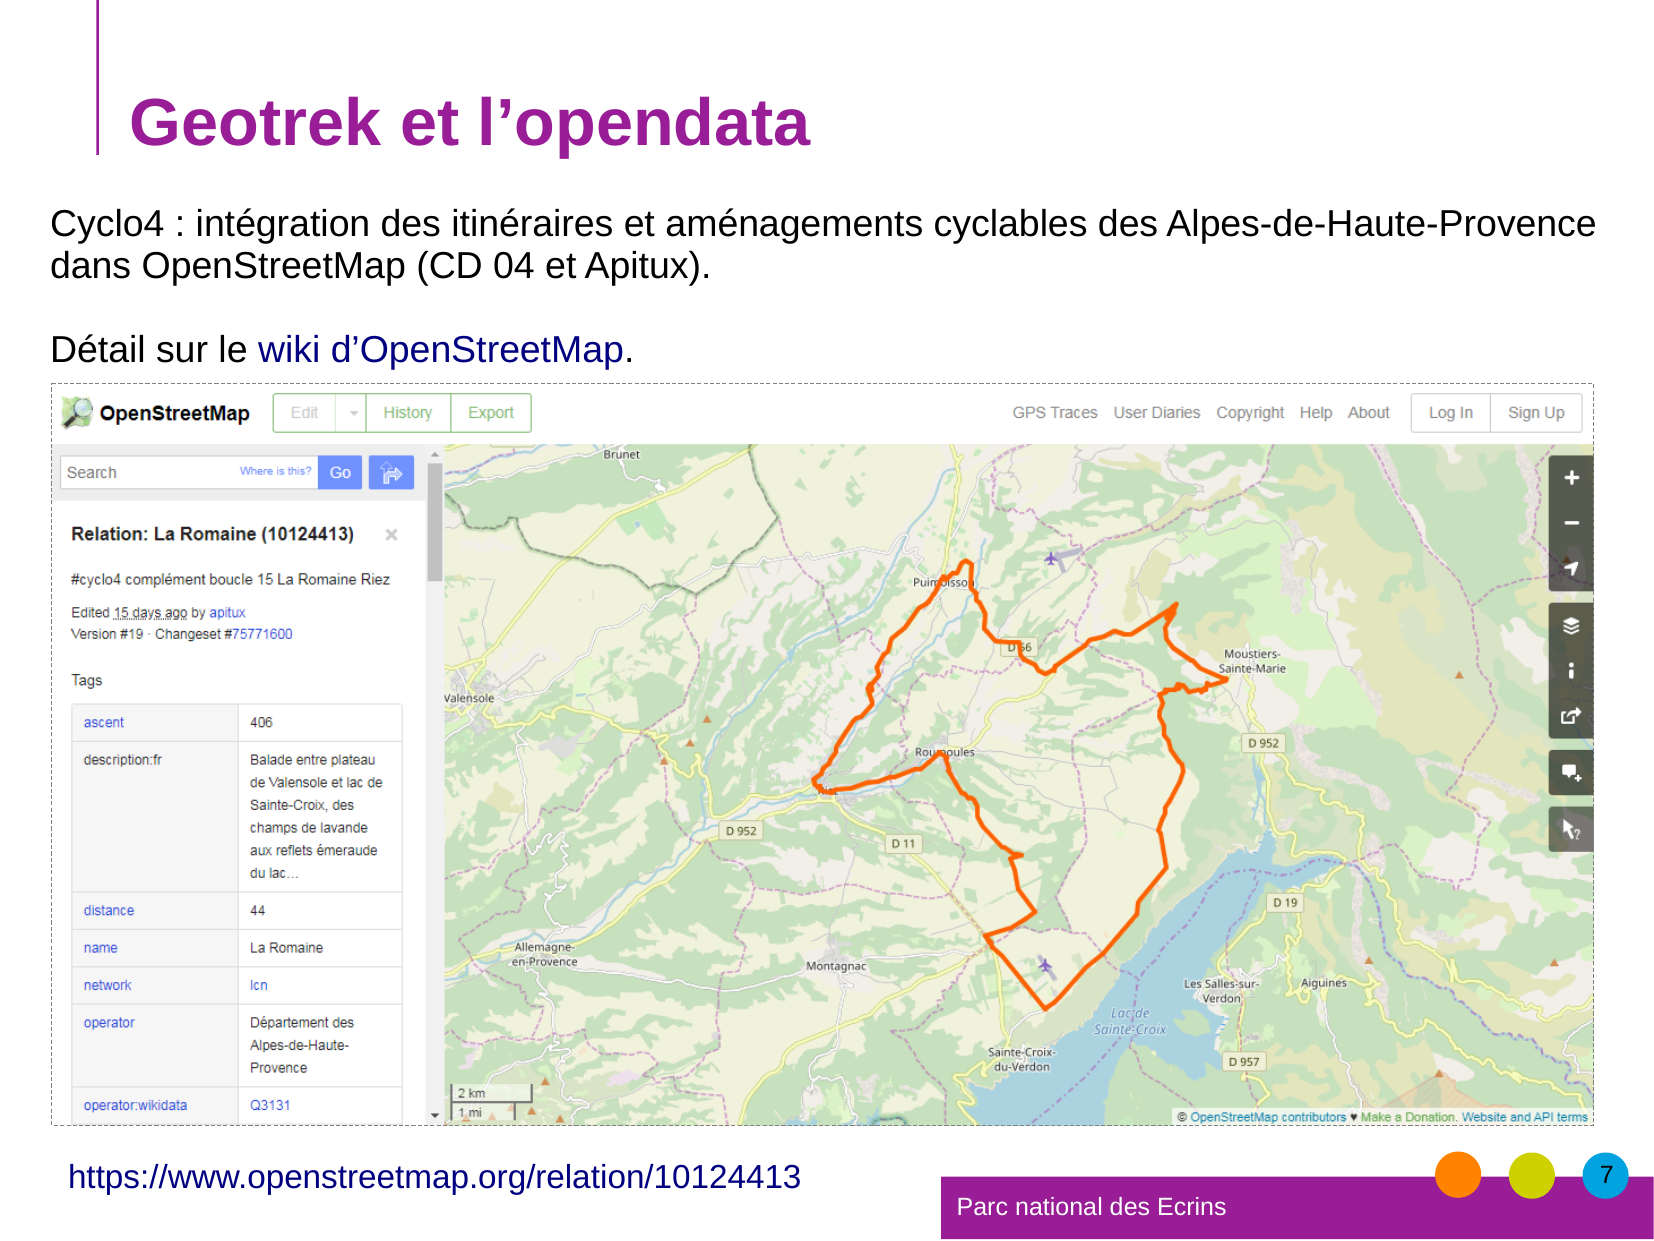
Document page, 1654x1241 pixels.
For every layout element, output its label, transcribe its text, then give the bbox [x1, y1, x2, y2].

text_box Cyclo4 : intégration des itinéraires et aménagements cyclables des Alpes-de-Haute-Provence dans OpenStreetMap (CD 04 et Apitux). Détail sur le wiki d’OpenStreetMap. [35, 195, 1613, 378]
picture [51, 383, 1594, 1126]
text_box https://www.openstreetmap.org/relation/10124413 [53, 1151, 827, 1204]
title Geotrek et l’opendata [129, 11, 1619, 160]
